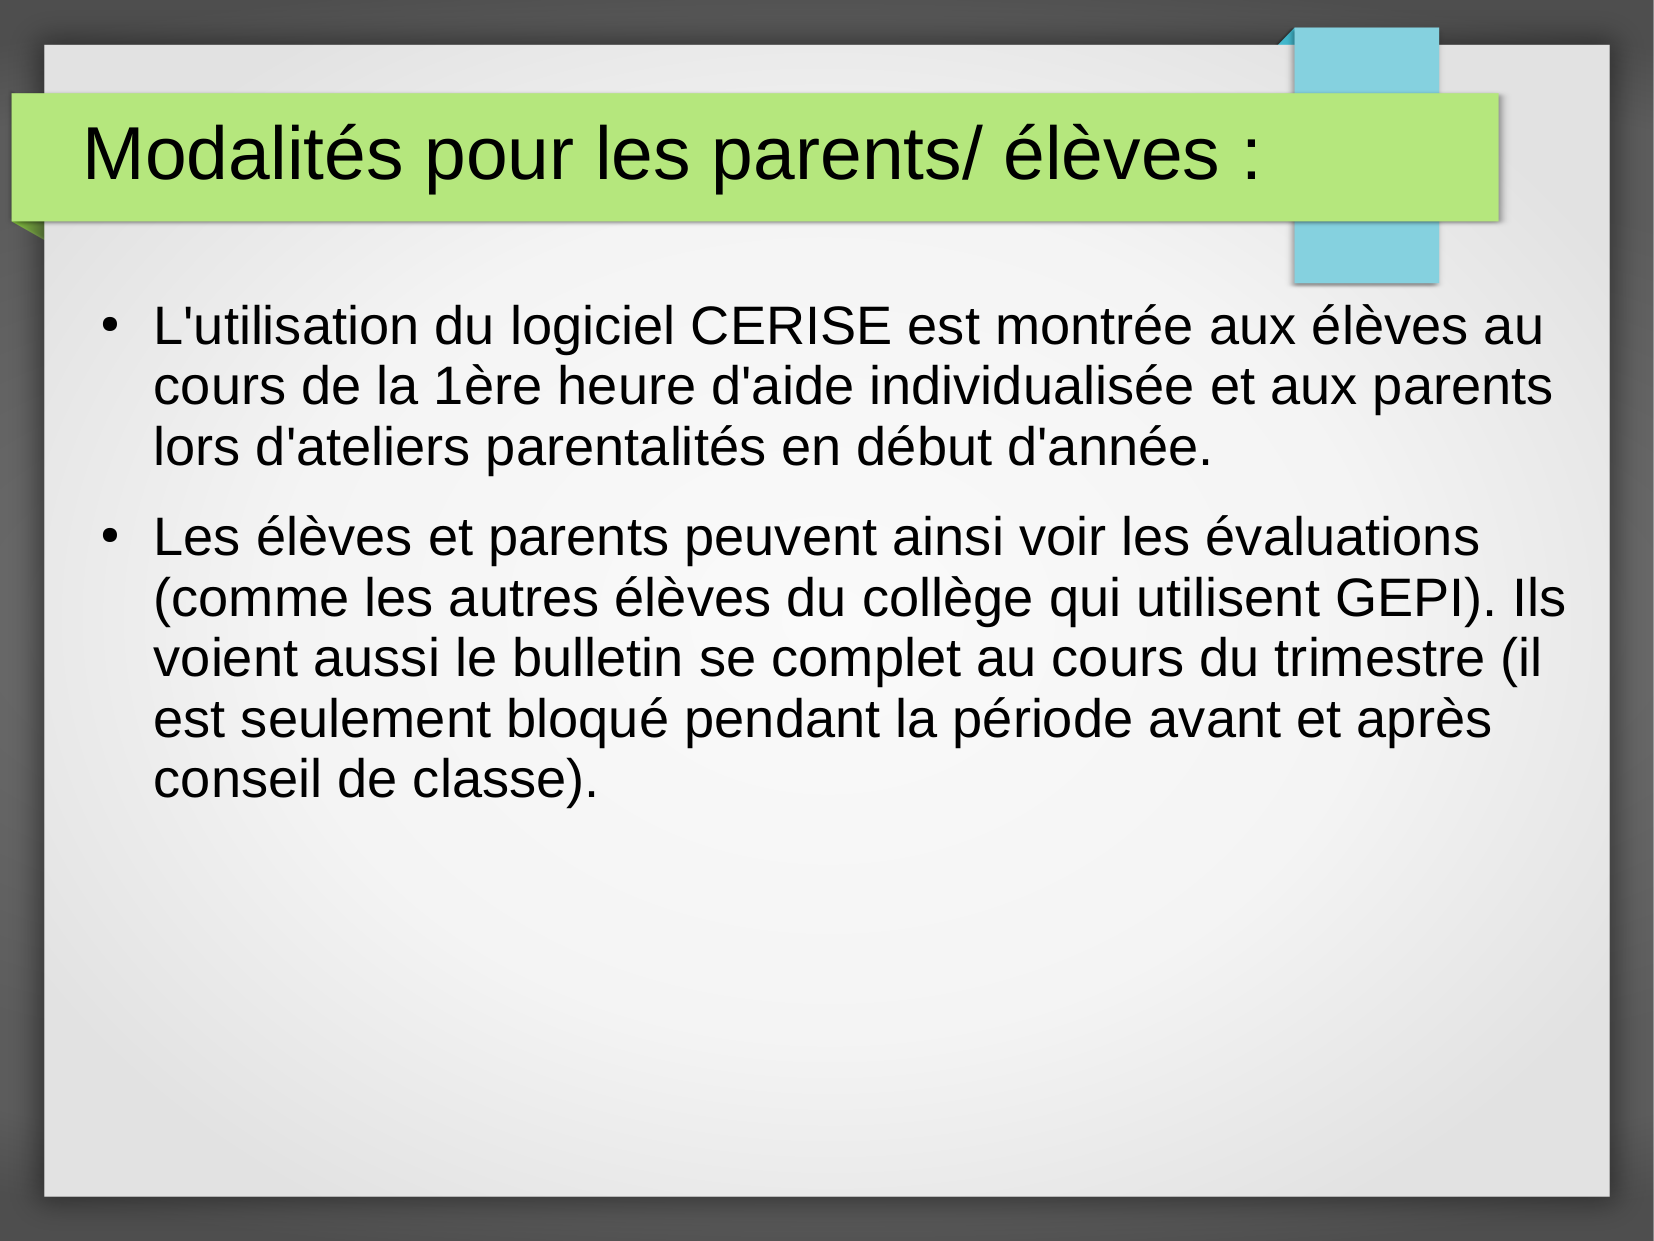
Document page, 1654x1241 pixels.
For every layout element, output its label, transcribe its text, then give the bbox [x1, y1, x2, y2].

list L'utilisation du logiciel CERISE est montrée aux élèves au cours de la 1ère heure d'aide individualisée et aux parents lors d'ateliers parentalités en début d'année. Les élèves et parents peuvent ainsi voir les évaluations (comme les autres élèves du collège qui utilisent GEPI). Ils voient aussi le bulletin se complet au cours du trimestre (il est seulement bloqué pendant la période avant et après conseil de classe). [82, 295, 1571, 1015]
picture [0, 0, 1654, 1241]
title Modalités pour les parents/ élèves : [82, 94, 1264, 213]
